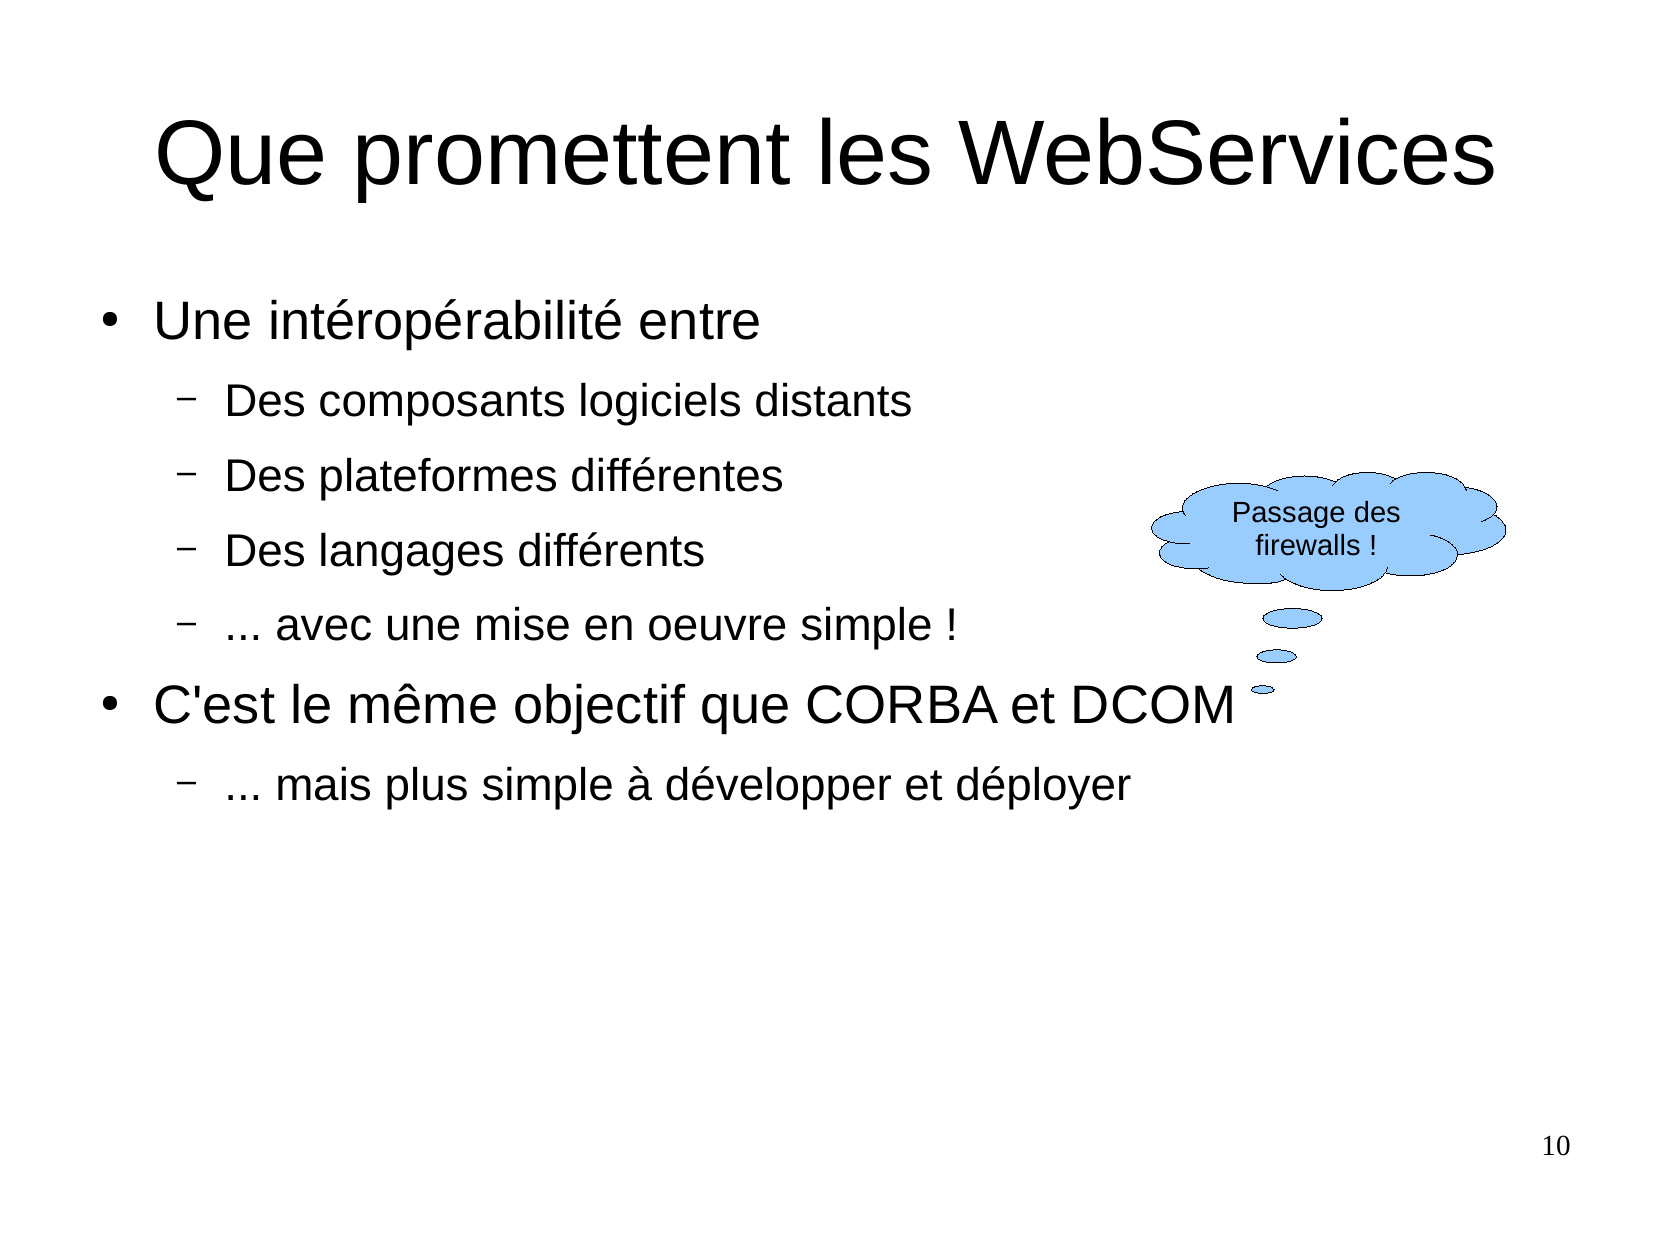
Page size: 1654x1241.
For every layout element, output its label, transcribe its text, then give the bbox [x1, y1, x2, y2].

text_box Passage des firewalls ! [1151, 472, 1506, 591]
text_box Passage des firewalls ! [1262, 608, 1323, 629]
list Une intéropérabilité entre Des composants logiciels distants Des plateformes différentes Des langages différents ... avec une mise en oeuvre simple ! C'est le même objectif que CORBA et DCOM ... mais plus simple à développer et déployer [82, 290, 1571, 1094]
title Que promettent les WebServices [82, 56, 1571, 250]
text_box Passage des firewalls ! [1256, 649, 1297, 663]
